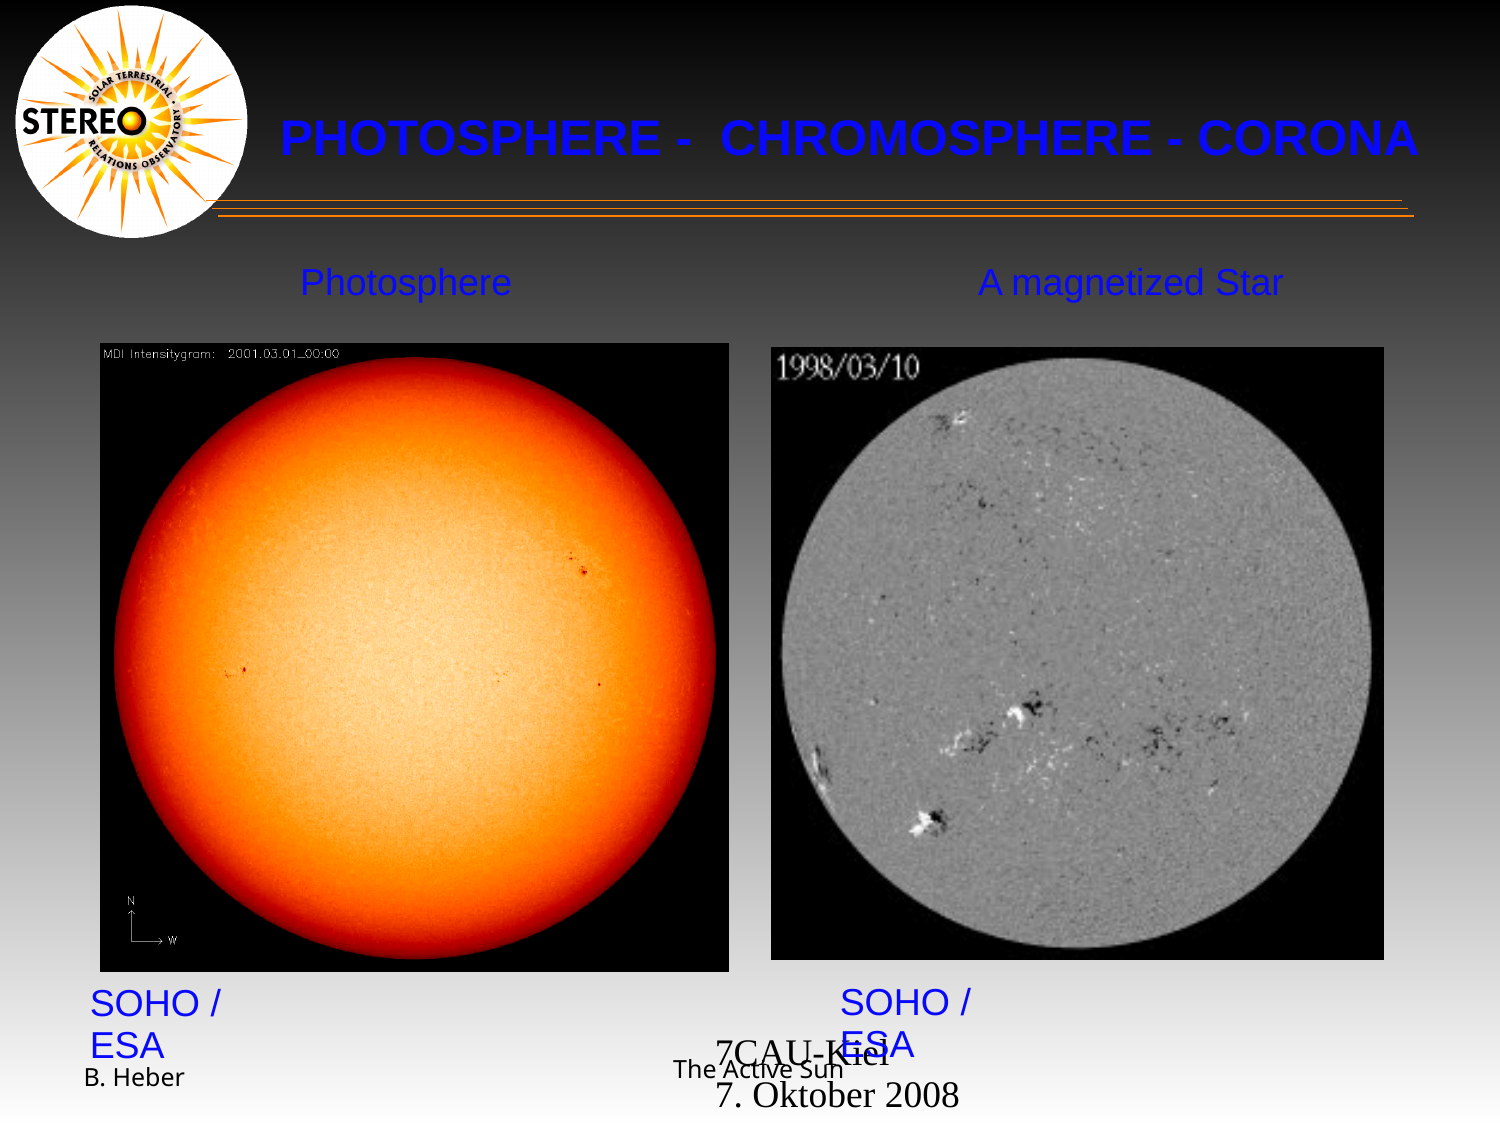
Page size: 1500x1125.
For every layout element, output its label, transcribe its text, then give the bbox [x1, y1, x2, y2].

picture [10, 2, 248, 239]
text_box SOHO / ESA [824, 973, 1063, 1030]
slide_number <number>CAU-Kiel 7. Oktober 2008 [699, 1025, 1388, 1100]
picture [100, 343, 729, 972]
title PHOTOSPHERE - CHROMOSPHERE - CORONA [225, 24, 1475, 175]
text_box A magnetized Star [787, 249, 1475, 320]
text_box SOHO / ESA [74, 975, 313, 1031]
text_box Photosphere [62, 249, 750, 320]
picture [771, 347, 1384, 960]
